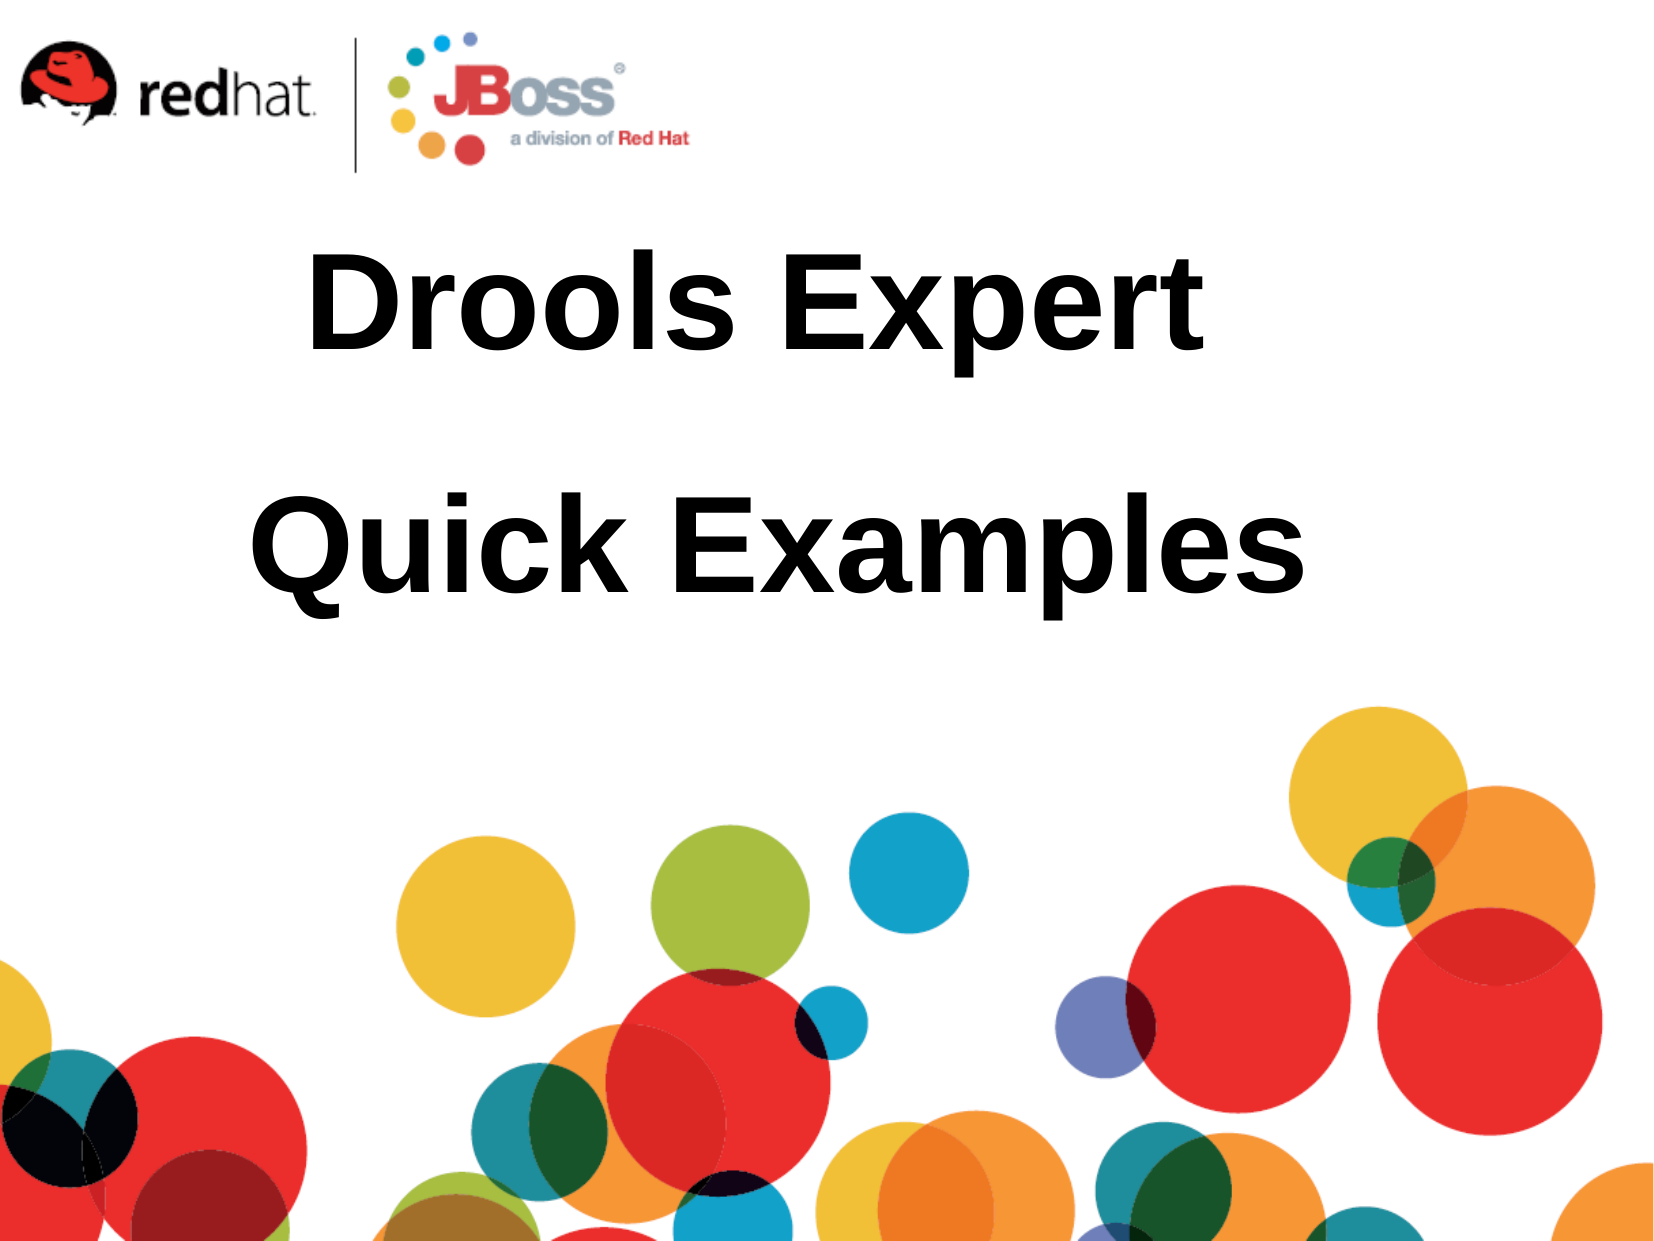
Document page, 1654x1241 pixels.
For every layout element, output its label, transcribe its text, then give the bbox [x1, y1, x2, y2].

text_box Drools Expert [289, 217, 1221, 387]
picture [0, 685, 1654, 1241]
picture [13, 5, 699, 182]
text_box Quick Examples [232, 460, 1326, 630]
